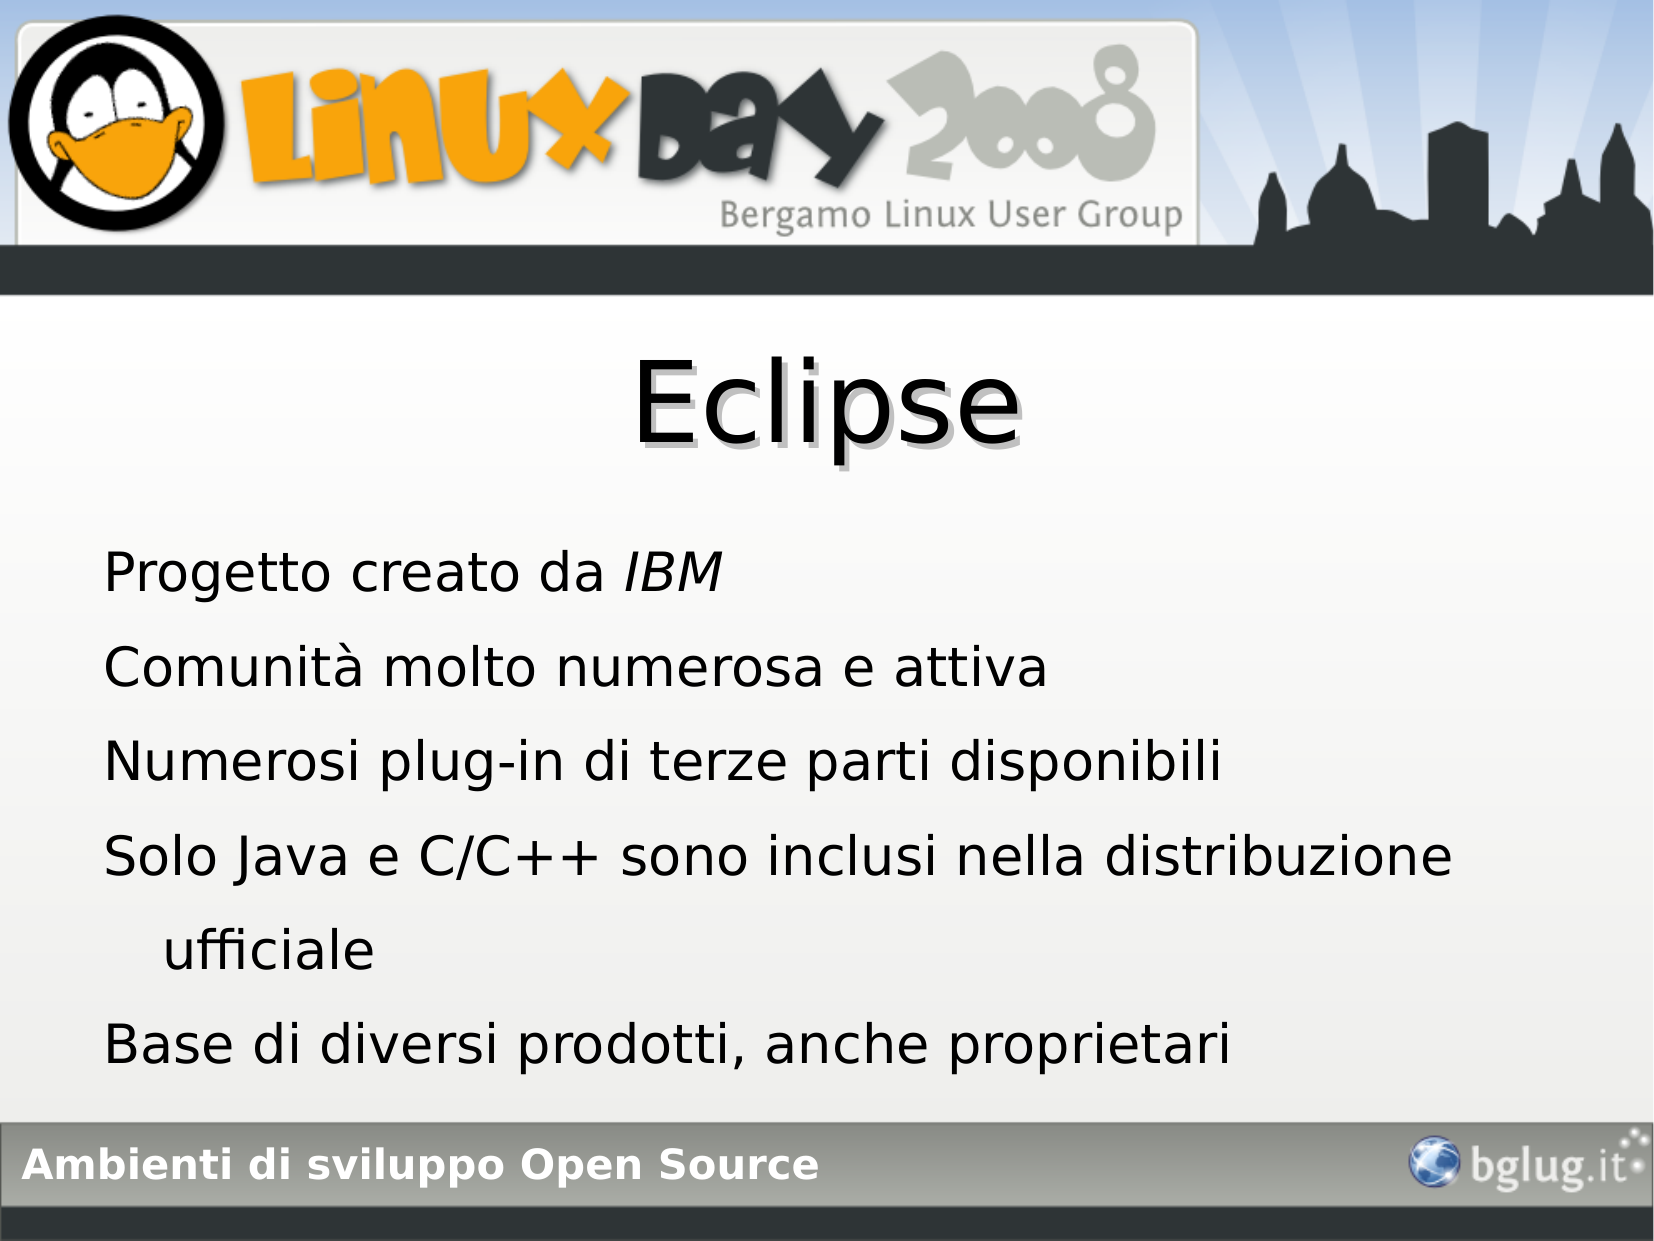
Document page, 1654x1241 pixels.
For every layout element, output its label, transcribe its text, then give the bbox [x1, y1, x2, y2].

picture [0, 0, 1654, 1241]
text_box Ambienti di sviluppo Open Source [6, 1133, 719, 1196]
text_box Progetto creato da IBM Comunità molto numerosa e attiva Numerosi plug-in di terze parti disponibili Solo Java e C/C++ sono inclusi nella distribuzione ufficiale Base di diversi prodotti, anche proprietari [88, 502, 1595, 941]
text_box Eclipse [614, 330, 1026, 472]
